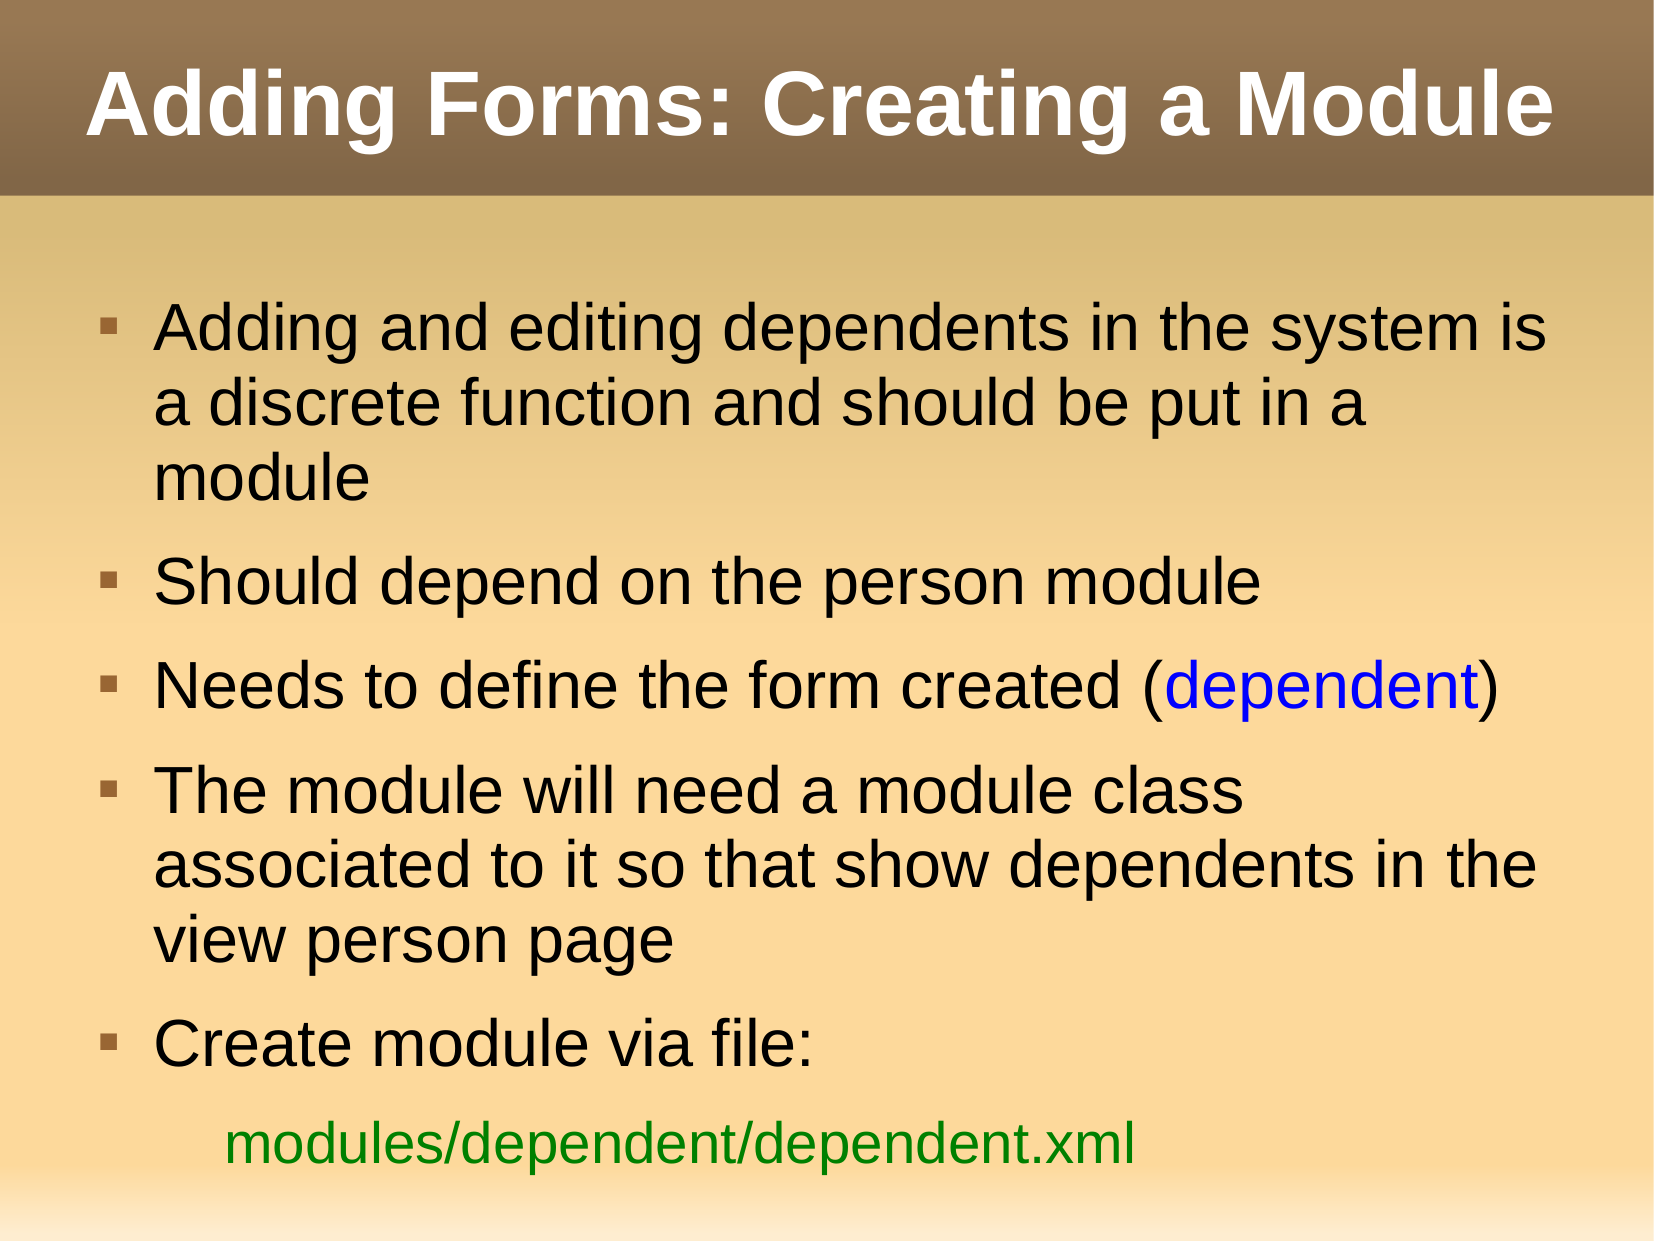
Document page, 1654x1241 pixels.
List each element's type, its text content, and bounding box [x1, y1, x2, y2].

picture [0, 0, 1654, 1241]
title Adding Forms: Creating a Module [76, 7, 1565, 200]
list Adding and editing dependents in the system is a discrete function and should be put in a module Should depend on the person module Needs to define the form created (dependent) The module will need a module class associated to it so that show dependents in the view person page Create module via file: modules/dependent/dependent.xml [82, 290, 1571, 1241]
